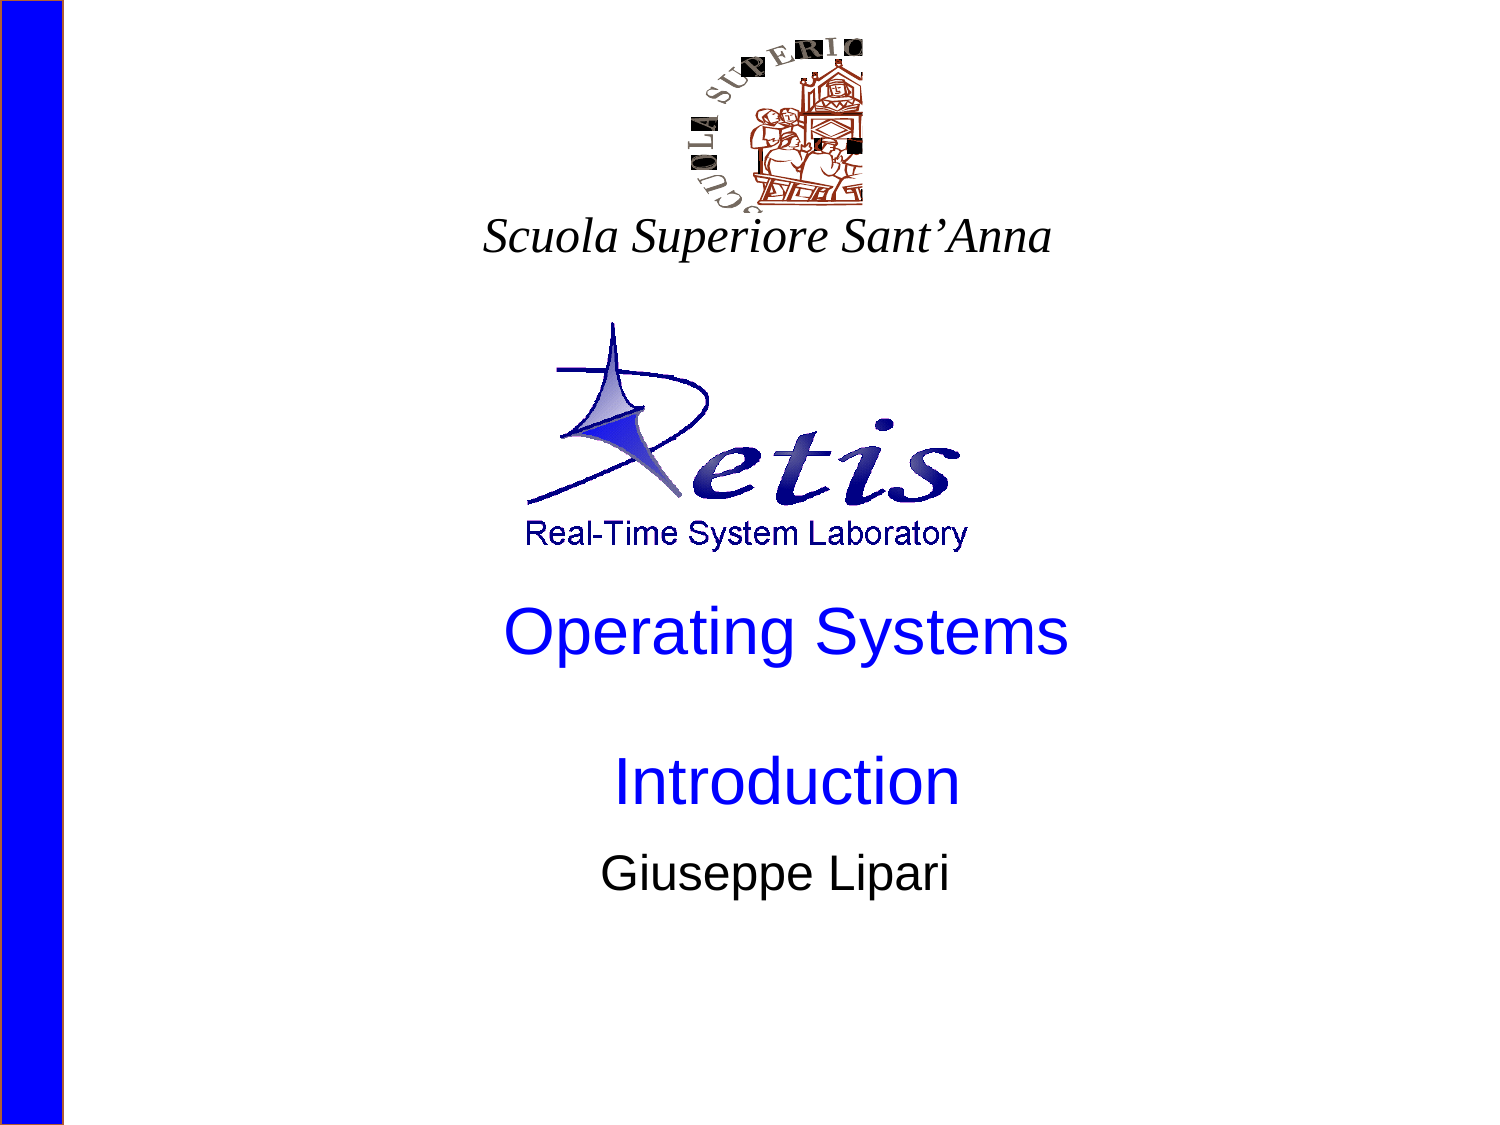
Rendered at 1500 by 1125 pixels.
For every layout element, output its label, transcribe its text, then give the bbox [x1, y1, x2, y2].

picture [517, 320, 980, 549]
subtitle Giuseppe Lipari [249, 837, 1300, 938]
title Operating Systems Introduction [150, 549, 1426, 863]
